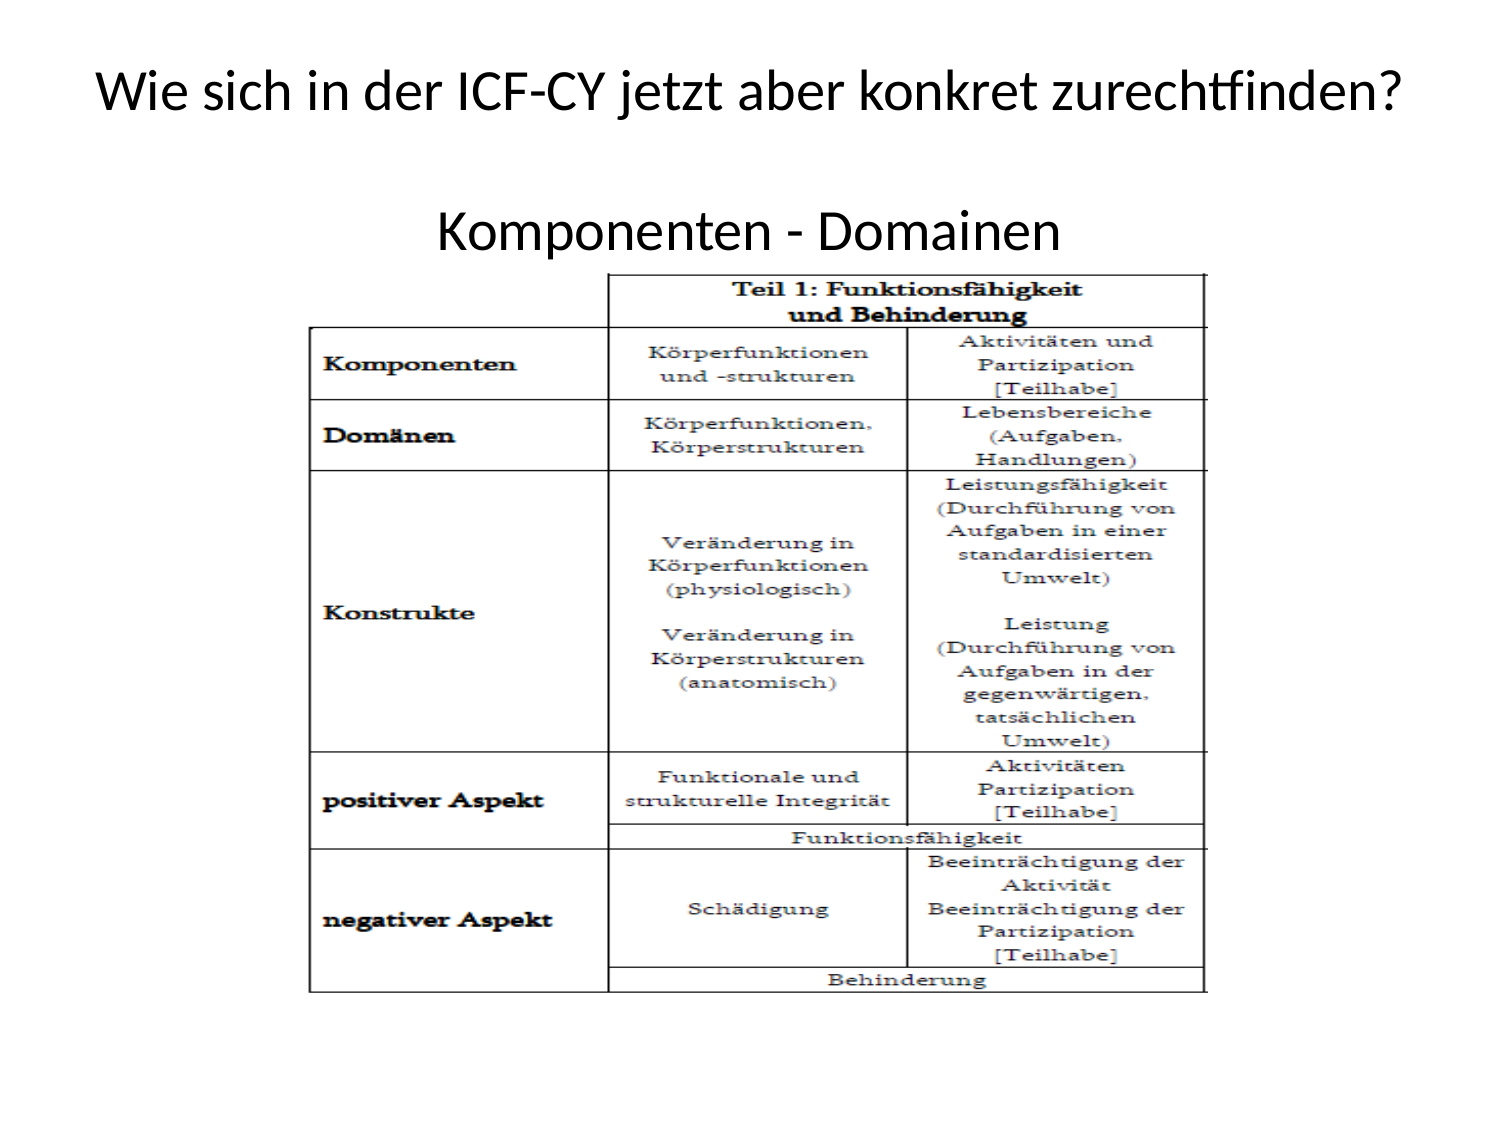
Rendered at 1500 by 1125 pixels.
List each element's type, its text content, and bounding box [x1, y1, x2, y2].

title Wie sich in der ICF-CY jetzt aber konkret zurechtfinden? Komponenten - Domainen [75, 45, 1426, 233]
picture [284, 273, 1208, 1005]
